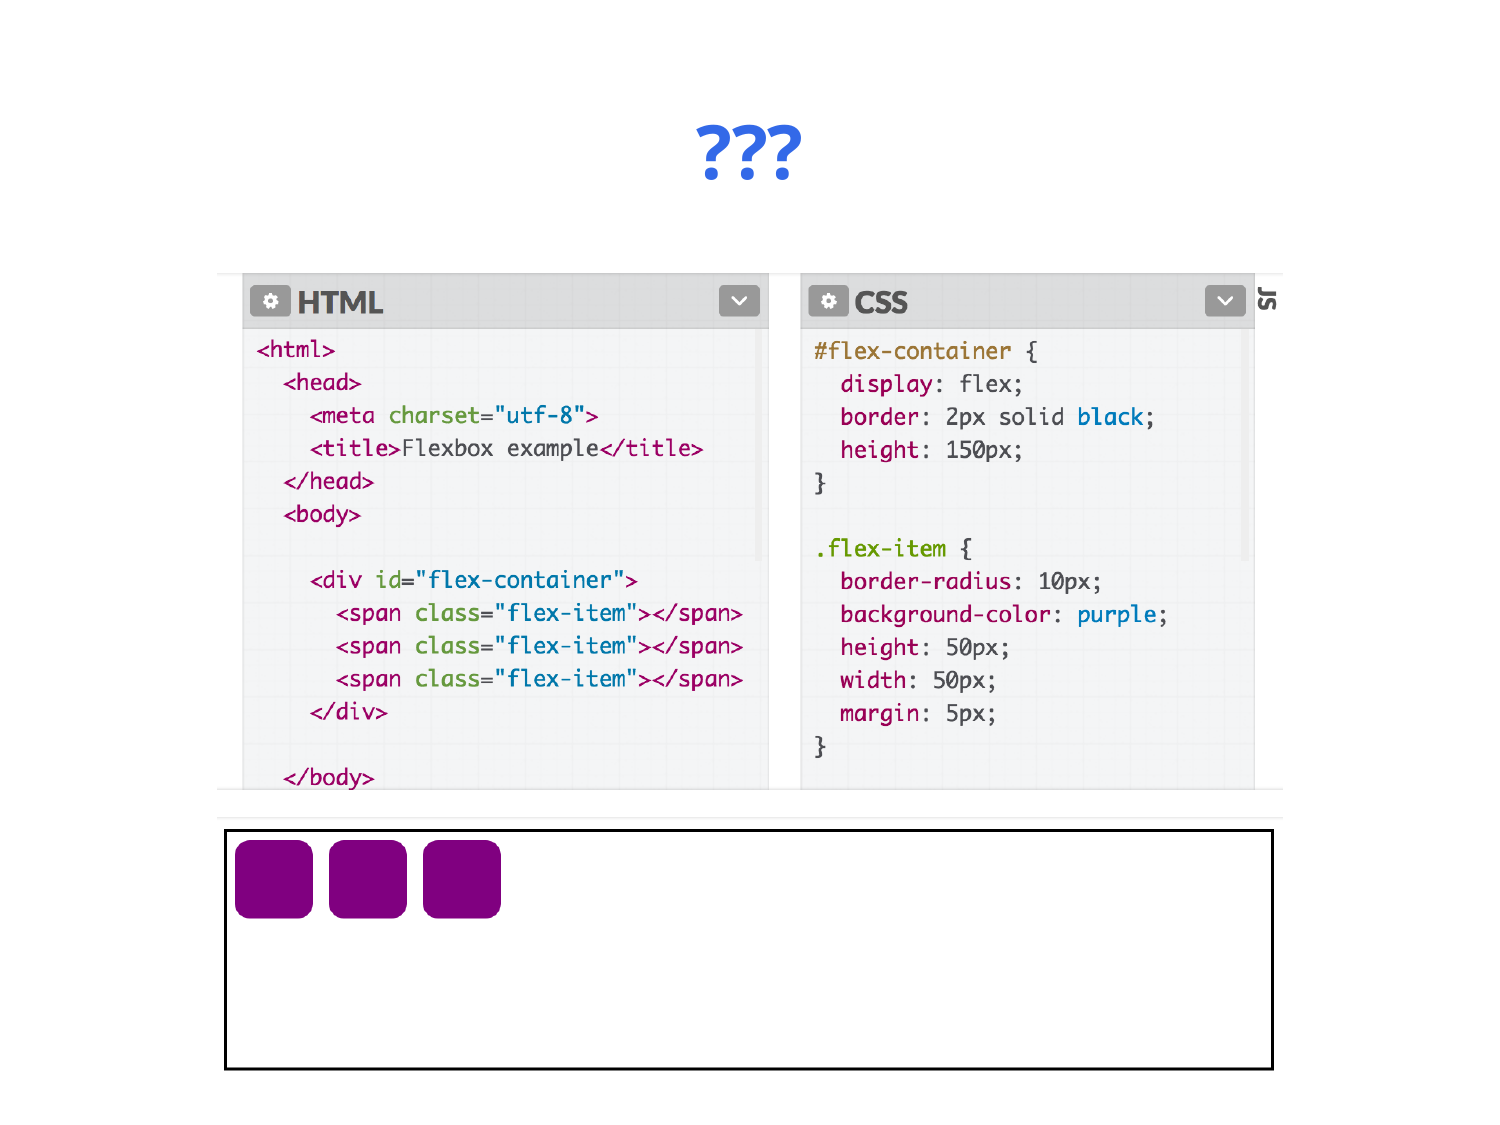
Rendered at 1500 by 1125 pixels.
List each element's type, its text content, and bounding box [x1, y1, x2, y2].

picture [217, 266, 1283, 1100]
title ??? [51, 57, 1449, 242]
